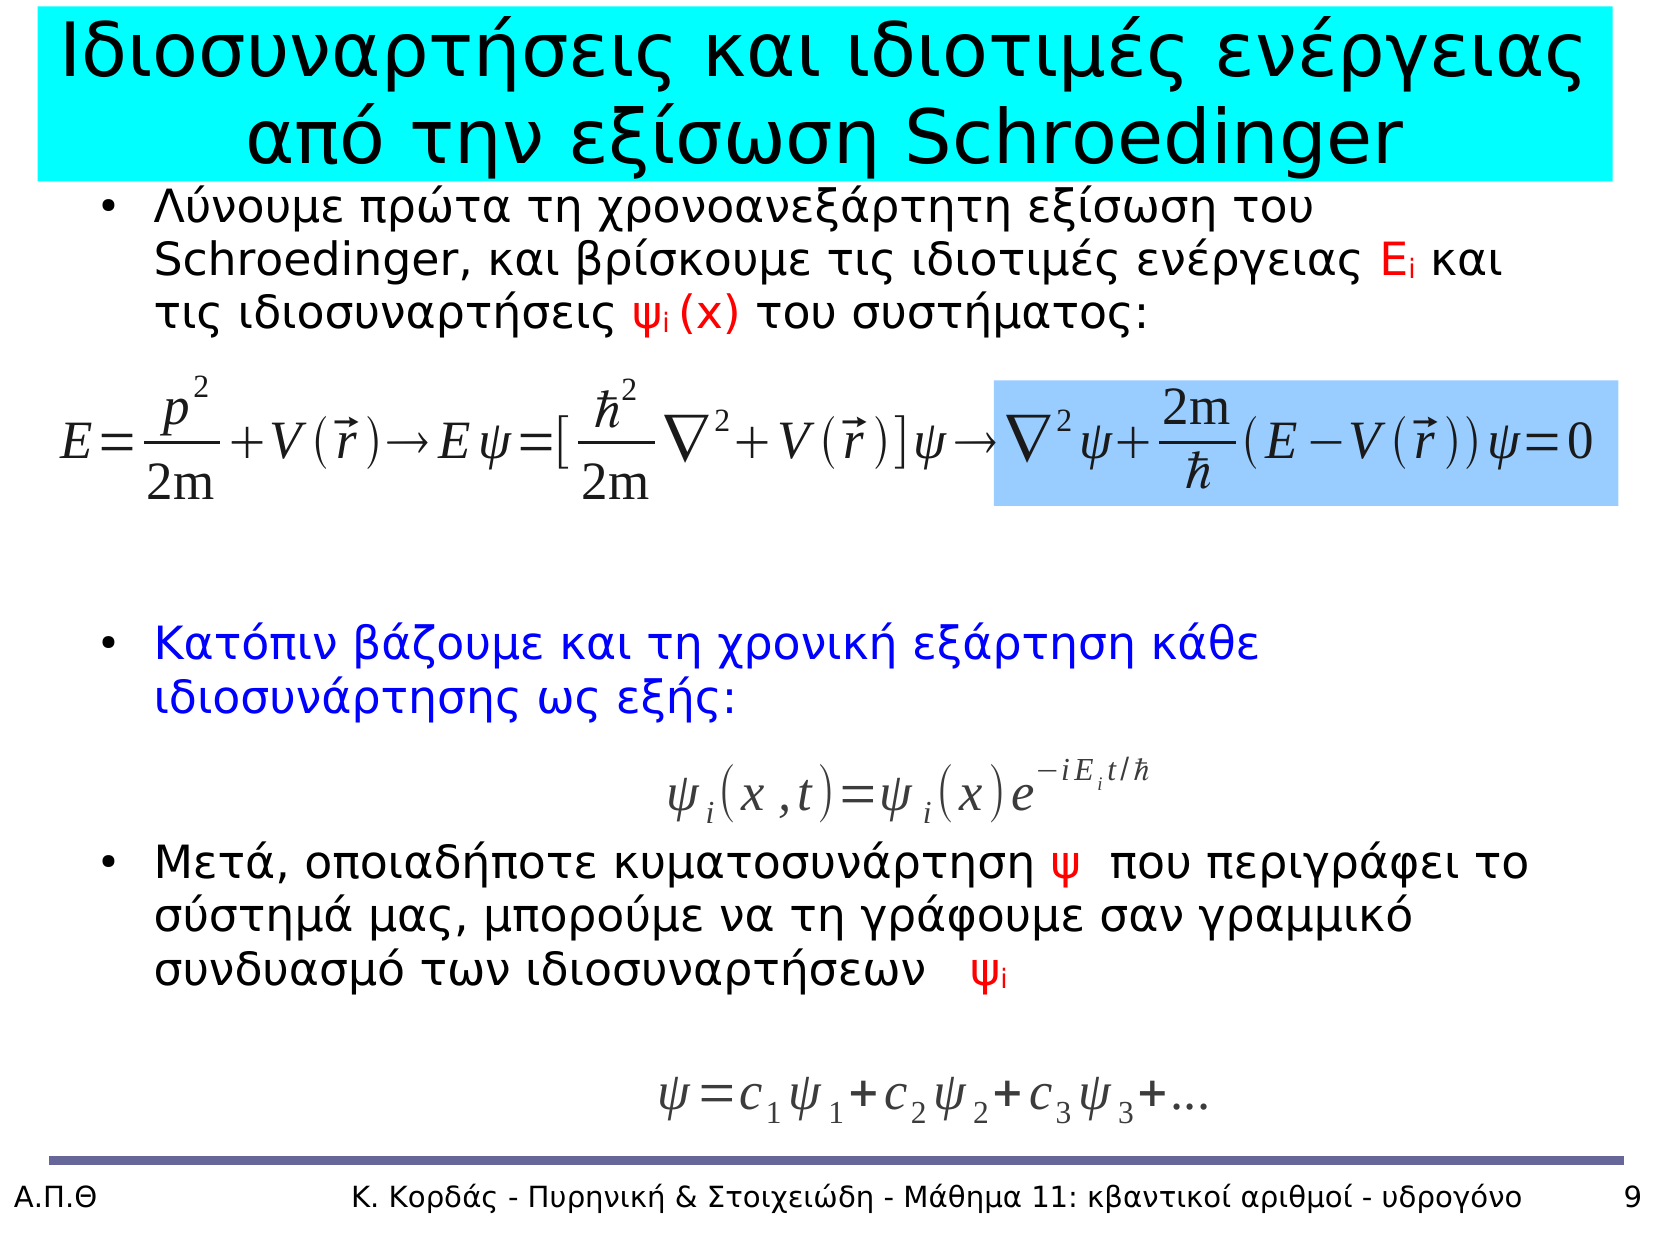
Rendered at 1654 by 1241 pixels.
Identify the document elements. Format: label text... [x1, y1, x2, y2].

list Λύνουμε πρώτα τη χρονοανεξάρτητη εξίσωση του Schroedinger, και βρίσκουμε τις ιδιοτιμές ενέργειας Εi και τις ιδιοσυναρτήσεις ψi (x) του συστήματος: Κατόπιν βάζουμε και τη χρονική εξάρτηση κάθε ιδιοσυνάρτησης ως εξής: Μετά, οποιαδήποτε κυματοσυνάρτηση ψ που περιγράφει το σύστημά μας, μπορούμε να τη γράφουμε σαν γραμμικό συνδυασμό των ιδιοσυναρτήσεων ψi [82, 513, 1571, 1142]
chart [649, 750, 1163, 834]
chart [43, 366, 1606, 513]
list Λύνουμε πρώτα τη χρονοανεξάρτητη εξίσωση του Schroedinger, και βρίσκουμε τις ιδιοτιμές ενέργειας Εi και τις ιδιοσυναρτήσεις ψi (x) του συστήματος: Κατόπιν βάζουμε και τη χρονική εξάρτηση κάθε ιδιοσυνάρτησης ως εξής: Μετά, οποιαδήποτε κυματοσυνάρτηση ψ που περιγράφει το σύστημά μας, μπορούμε να τη γράφουμε σαν γραμμικό συνδυασμό των ιδιοσυναρτήσεων ψi [82, 179, 1571, 366]
title Ιδιοσυναρτήσεις και ιδιοτιμές ενέργειας από την εξίσωση Schroedinger [37, 6, 1613, 182]
text_box [1606, 380, 1619, 506]
chart [640, 1059, 1224, 1133]
